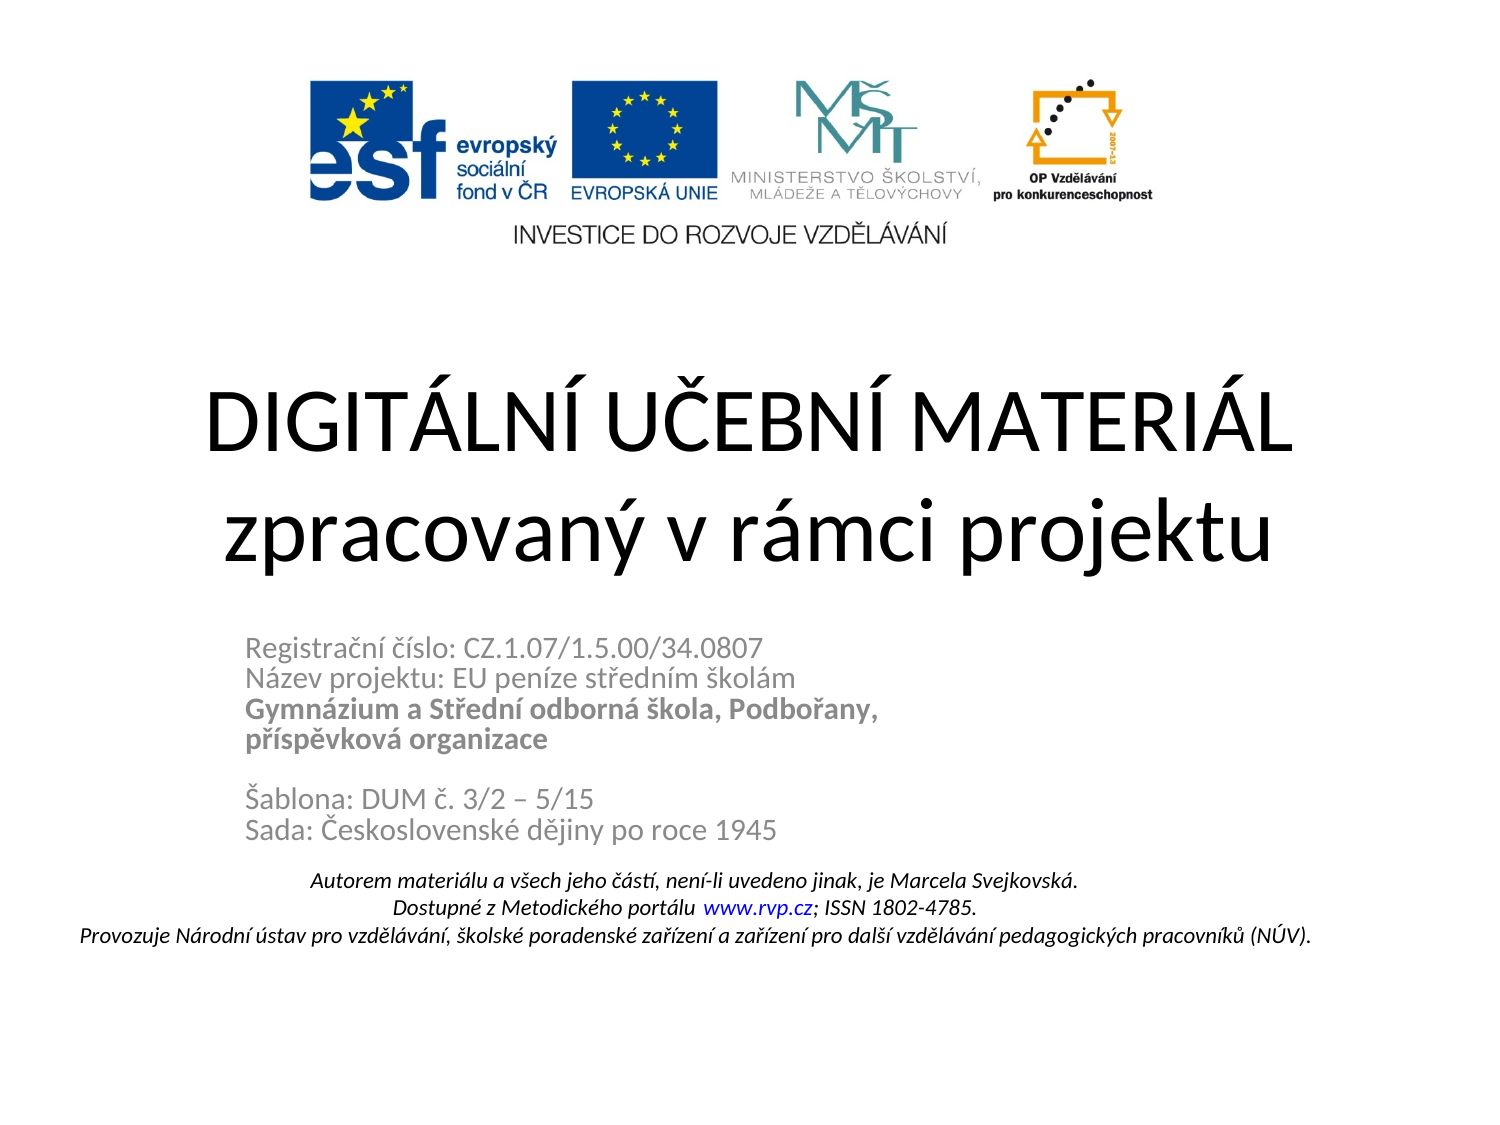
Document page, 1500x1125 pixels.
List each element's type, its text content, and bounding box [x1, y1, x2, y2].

text_box Autorem materiálu a všech jeho částí, není-li uvedeno jinak, je Marcela Svejkovská. Dostupné z Metodického portálu www.rvp.cz; ISSN 1802-4785. Provozuje Národní ústav pro vzdělávání, školské poradenské zařízení a zařízení pro další vzdělávání pedagogických pracovníků (NÚV). [64, 857, 1500, 984]
title DIGITÁLNÍ UČEBNÍ MATERIÁL zpracovaný v rámci projektu [112, 349, 1388, 591]
picture [265, 42, 1210, 274]
text_box Registrační číslo: CZ.1.07/1.5.00/34.0807 Název projektu: EU peníze středním školám Gymnázium a Střední odborná škola, Podbořany, příspěvková organizace Šablona: DUM č. 3/2 – 5/15 Sada: Československé dějiny po roce 1945 [230, 633, 1281, 857]
